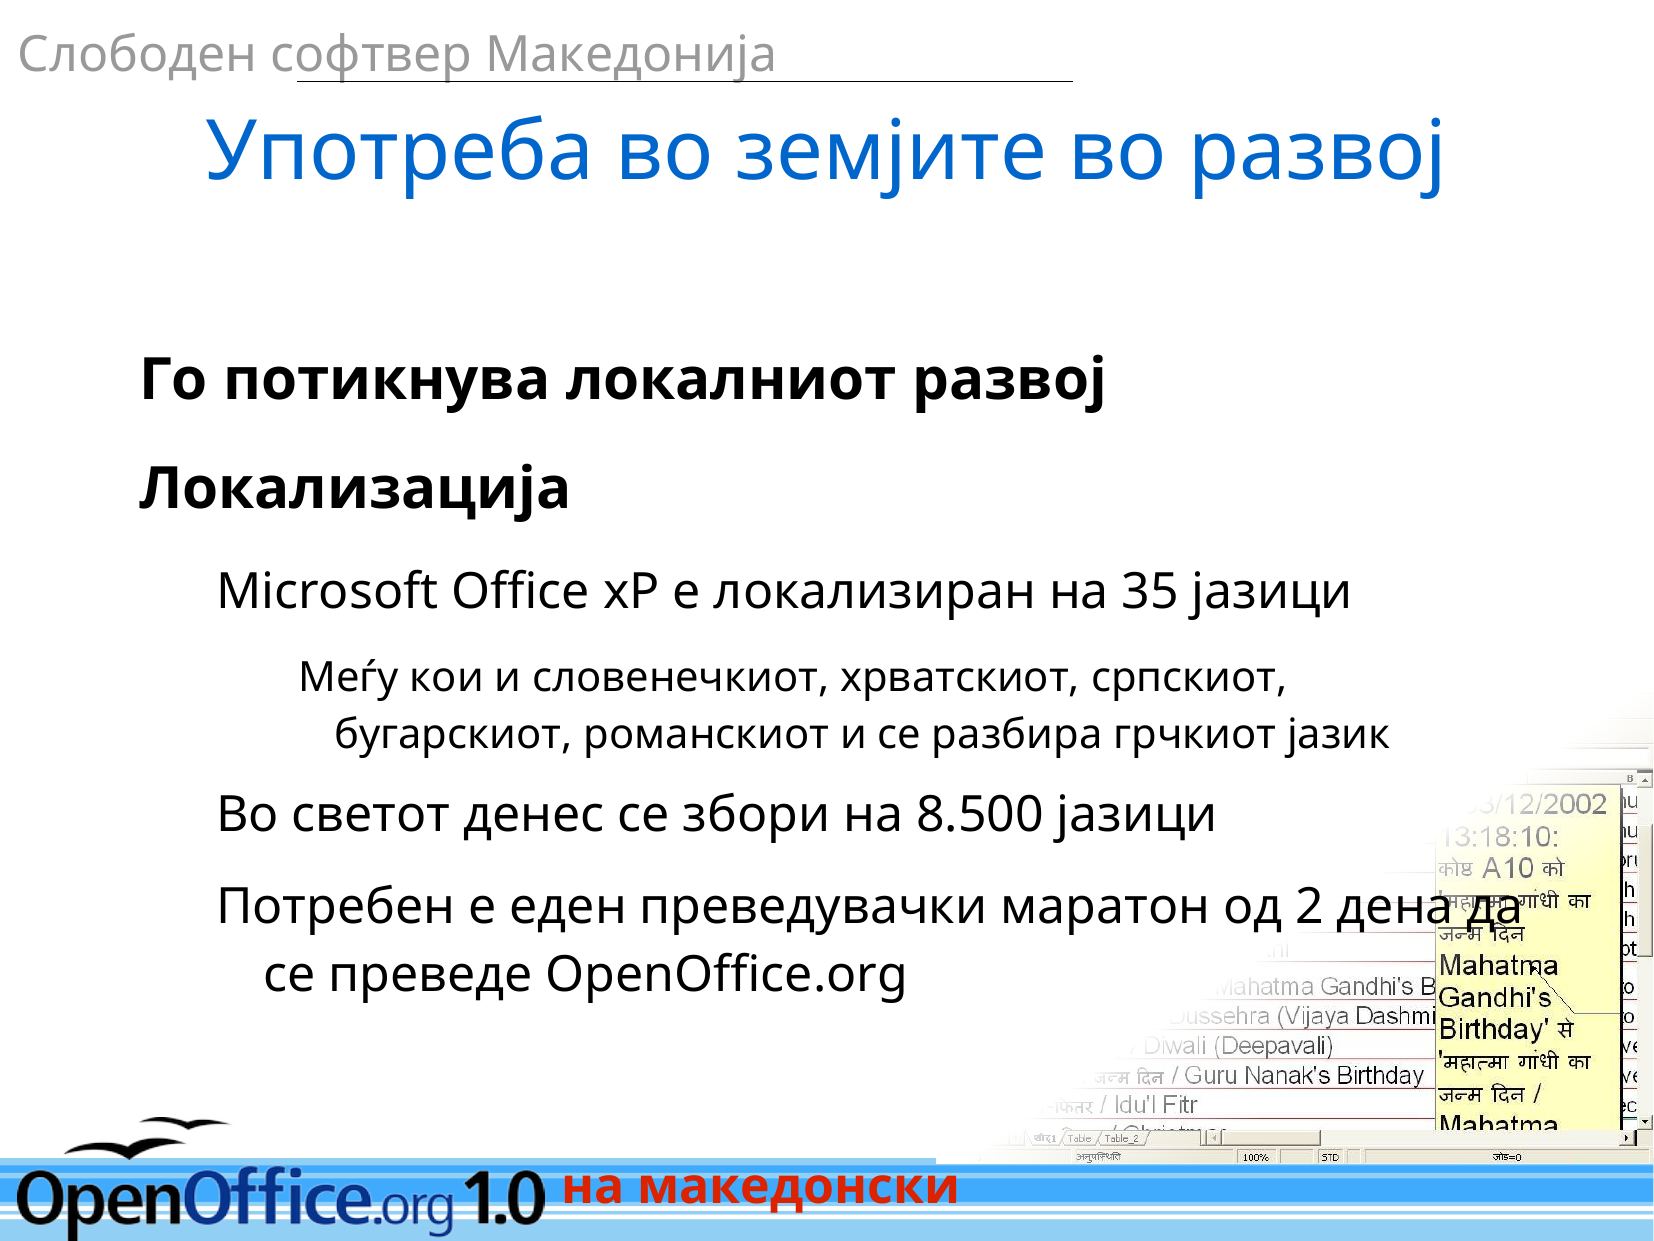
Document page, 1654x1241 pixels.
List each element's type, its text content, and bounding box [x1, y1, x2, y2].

picture [0, 652, 1654, 1241]
list Го потикнува локалниот развој Локализација Microsoft Office xP е локализиран на 35 јазици Меѓу кои и словенечкиот, хрватскиот, српскиот, бугарскиот, романскиот и се разбира грчкиот јазик Во светот денес се збори на 8.500 јазици Потребен е еден преведувачки маратон од 2 дена да се преведе OpenOffice.org [121, 337, 1534, 1197]
title Употреба во земјите во развој [120, 43, 1533, 251]
